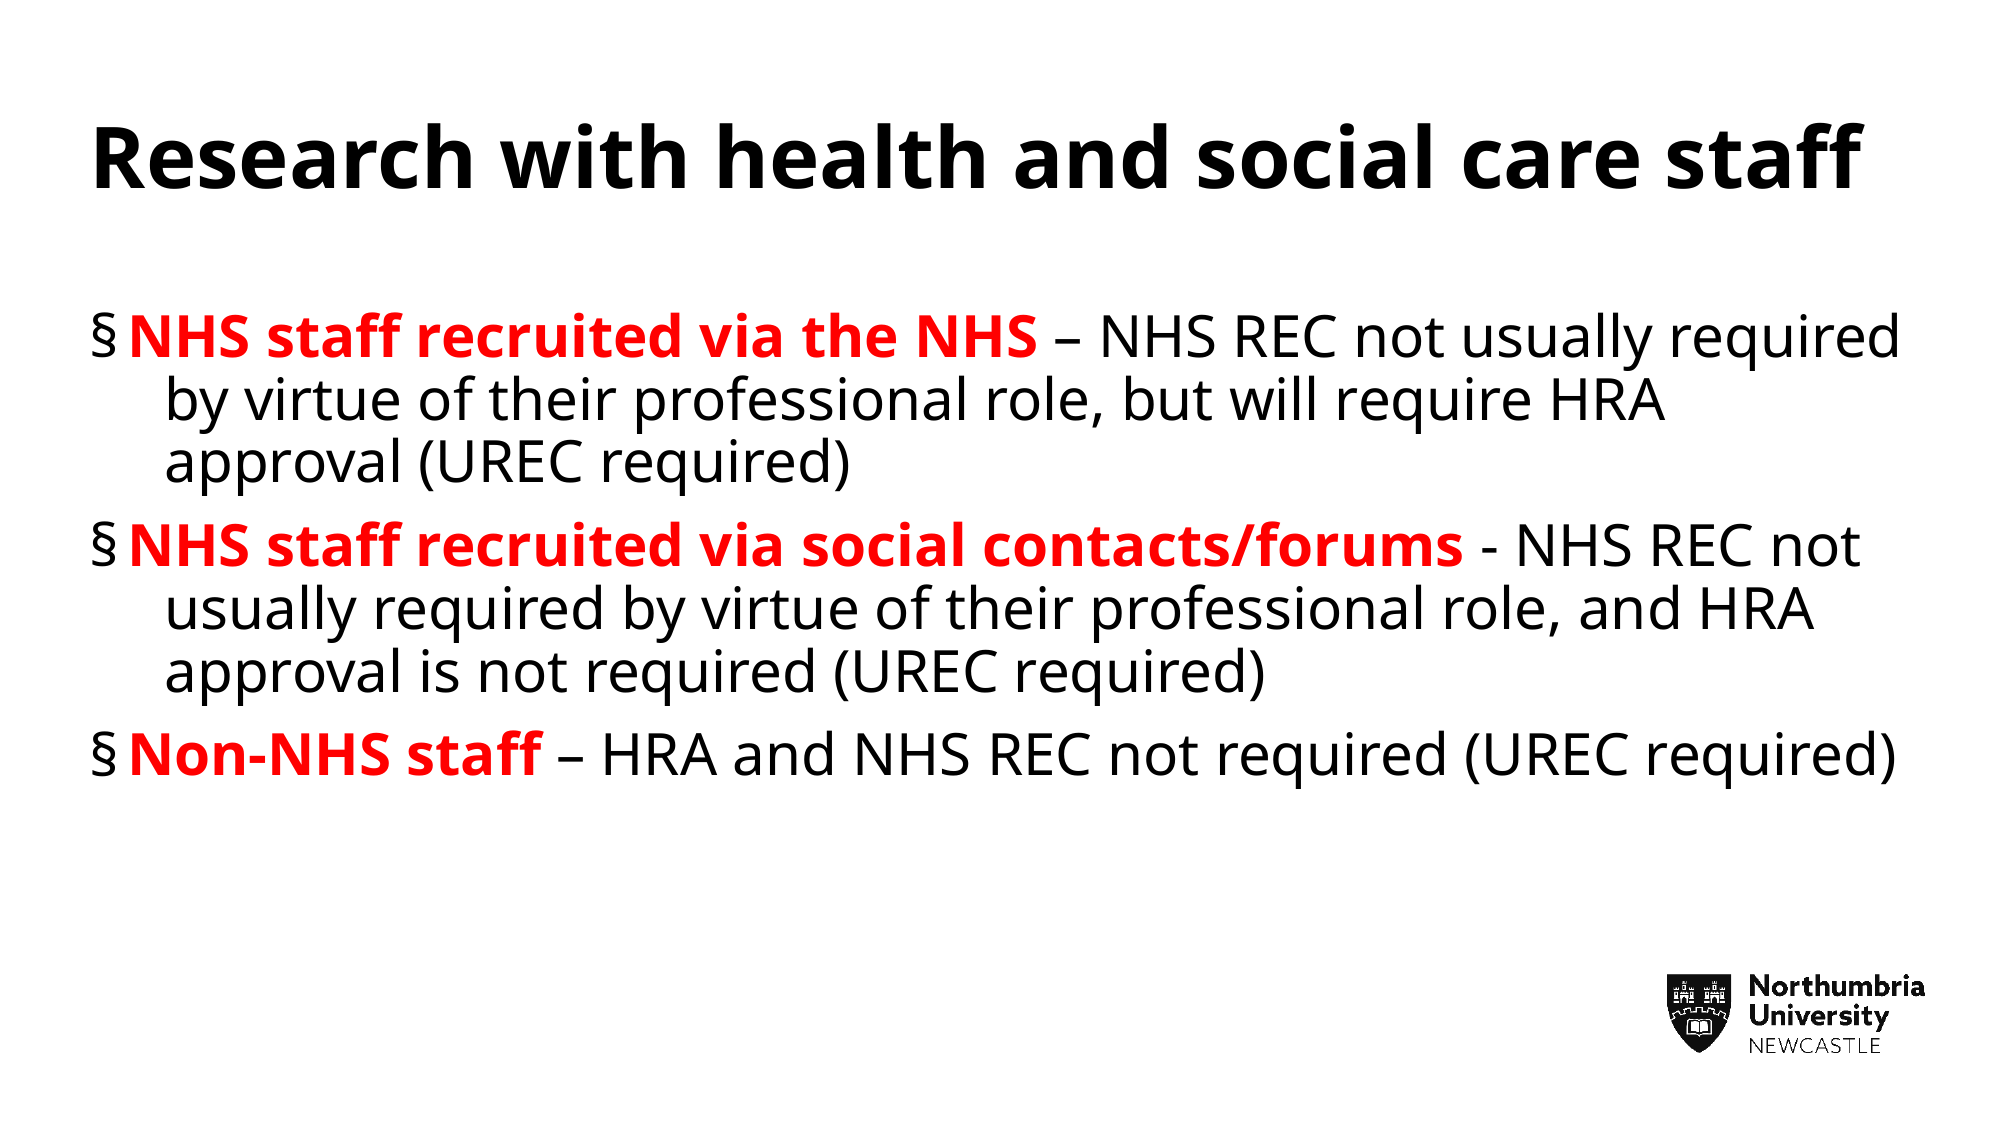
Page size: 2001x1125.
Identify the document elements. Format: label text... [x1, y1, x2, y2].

list NHS staff recruited via the NHS – NHS REC not usually required by virtue of their professional role, but will require HRA approval (UREC required) NHS staff recruited via social contacts/forums - NHS REC not usually required by virtue of their professional role, and HRA approval is not required (UREC required) Non-NHS staff – HRA and NHS REC not required (UREC required) [74, 299, 1923, 948]
title Research with health and social care staff [74, 67, 1925, 255]
